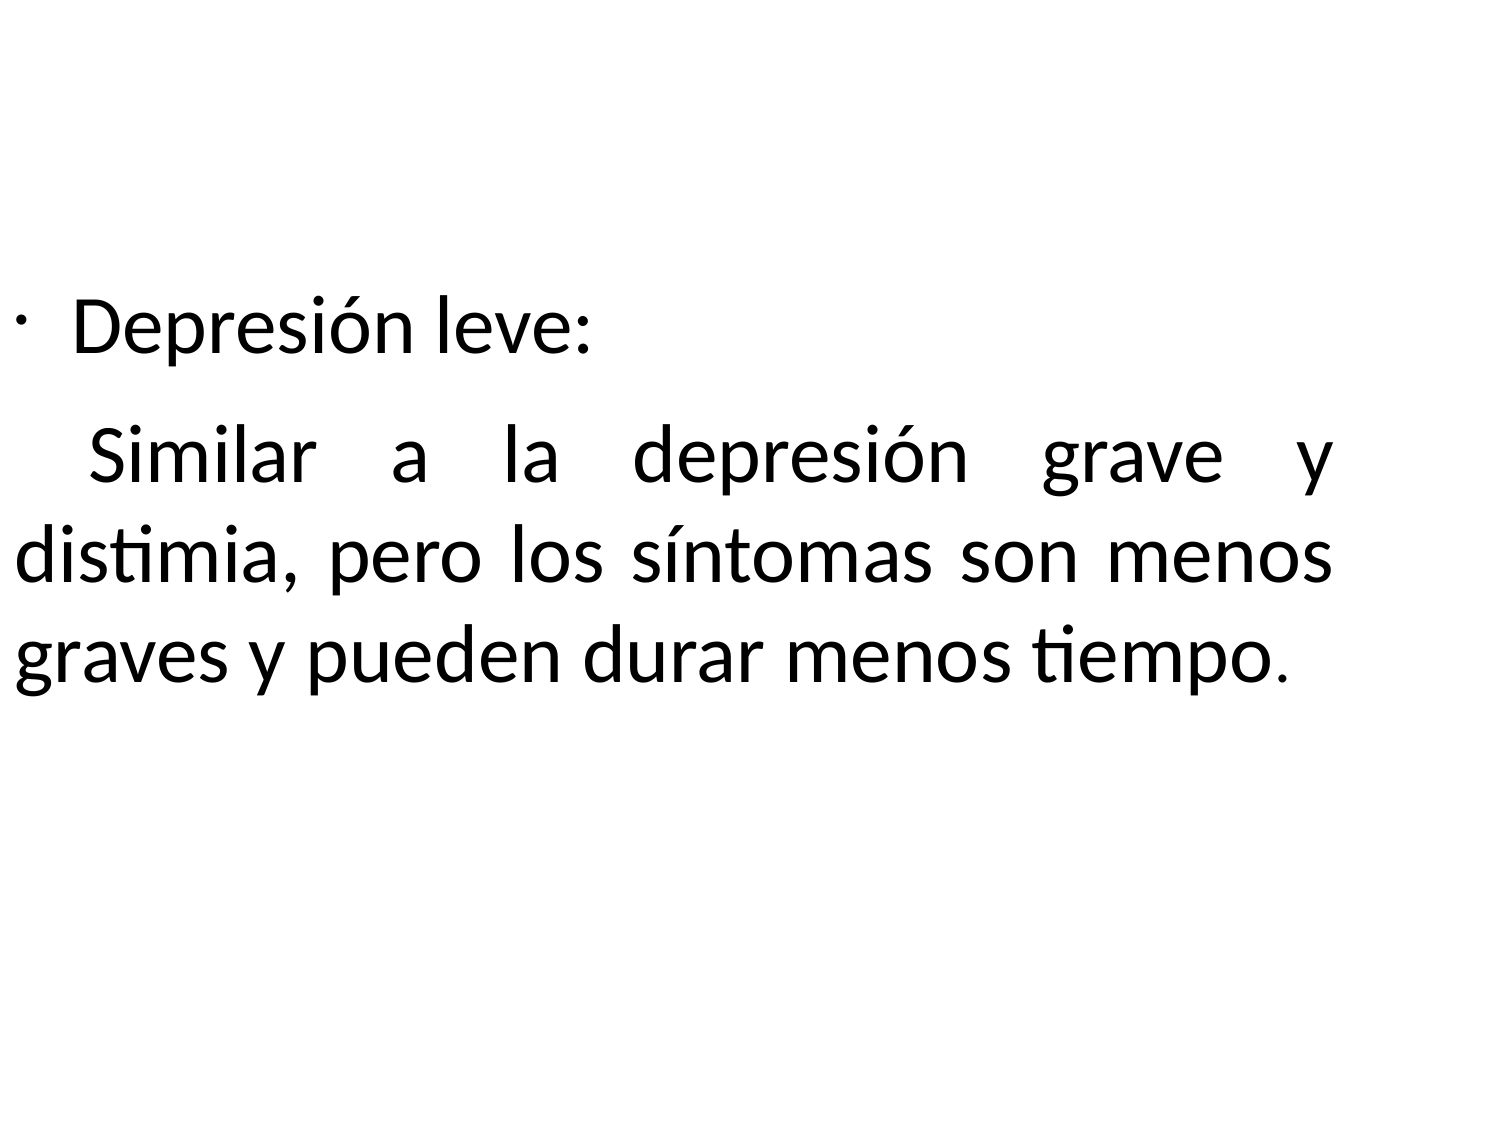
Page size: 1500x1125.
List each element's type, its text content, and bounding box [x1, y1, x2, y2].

list Depresión leve: Similar a la depresión grave y distimia, pero los síntomas son menos graves y pueden durar menos tiempo. [0, 262, 1350, 1005]
